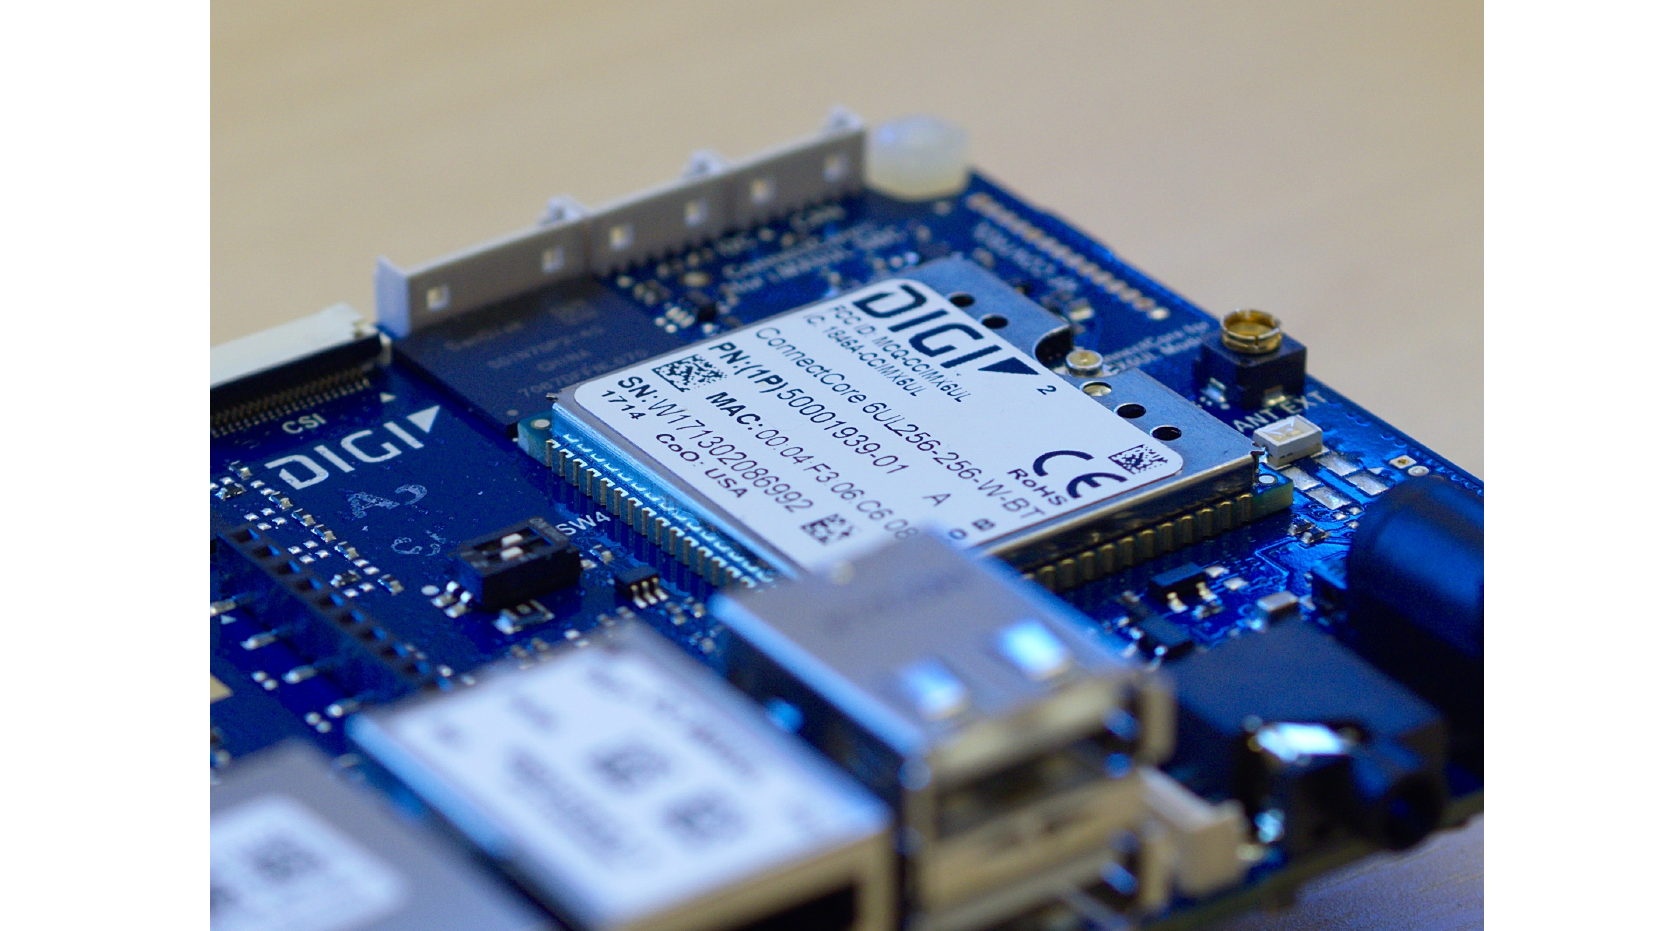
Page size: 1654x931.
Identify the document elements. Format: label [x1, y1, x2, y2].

picture [210, 0, 1484, 931]
